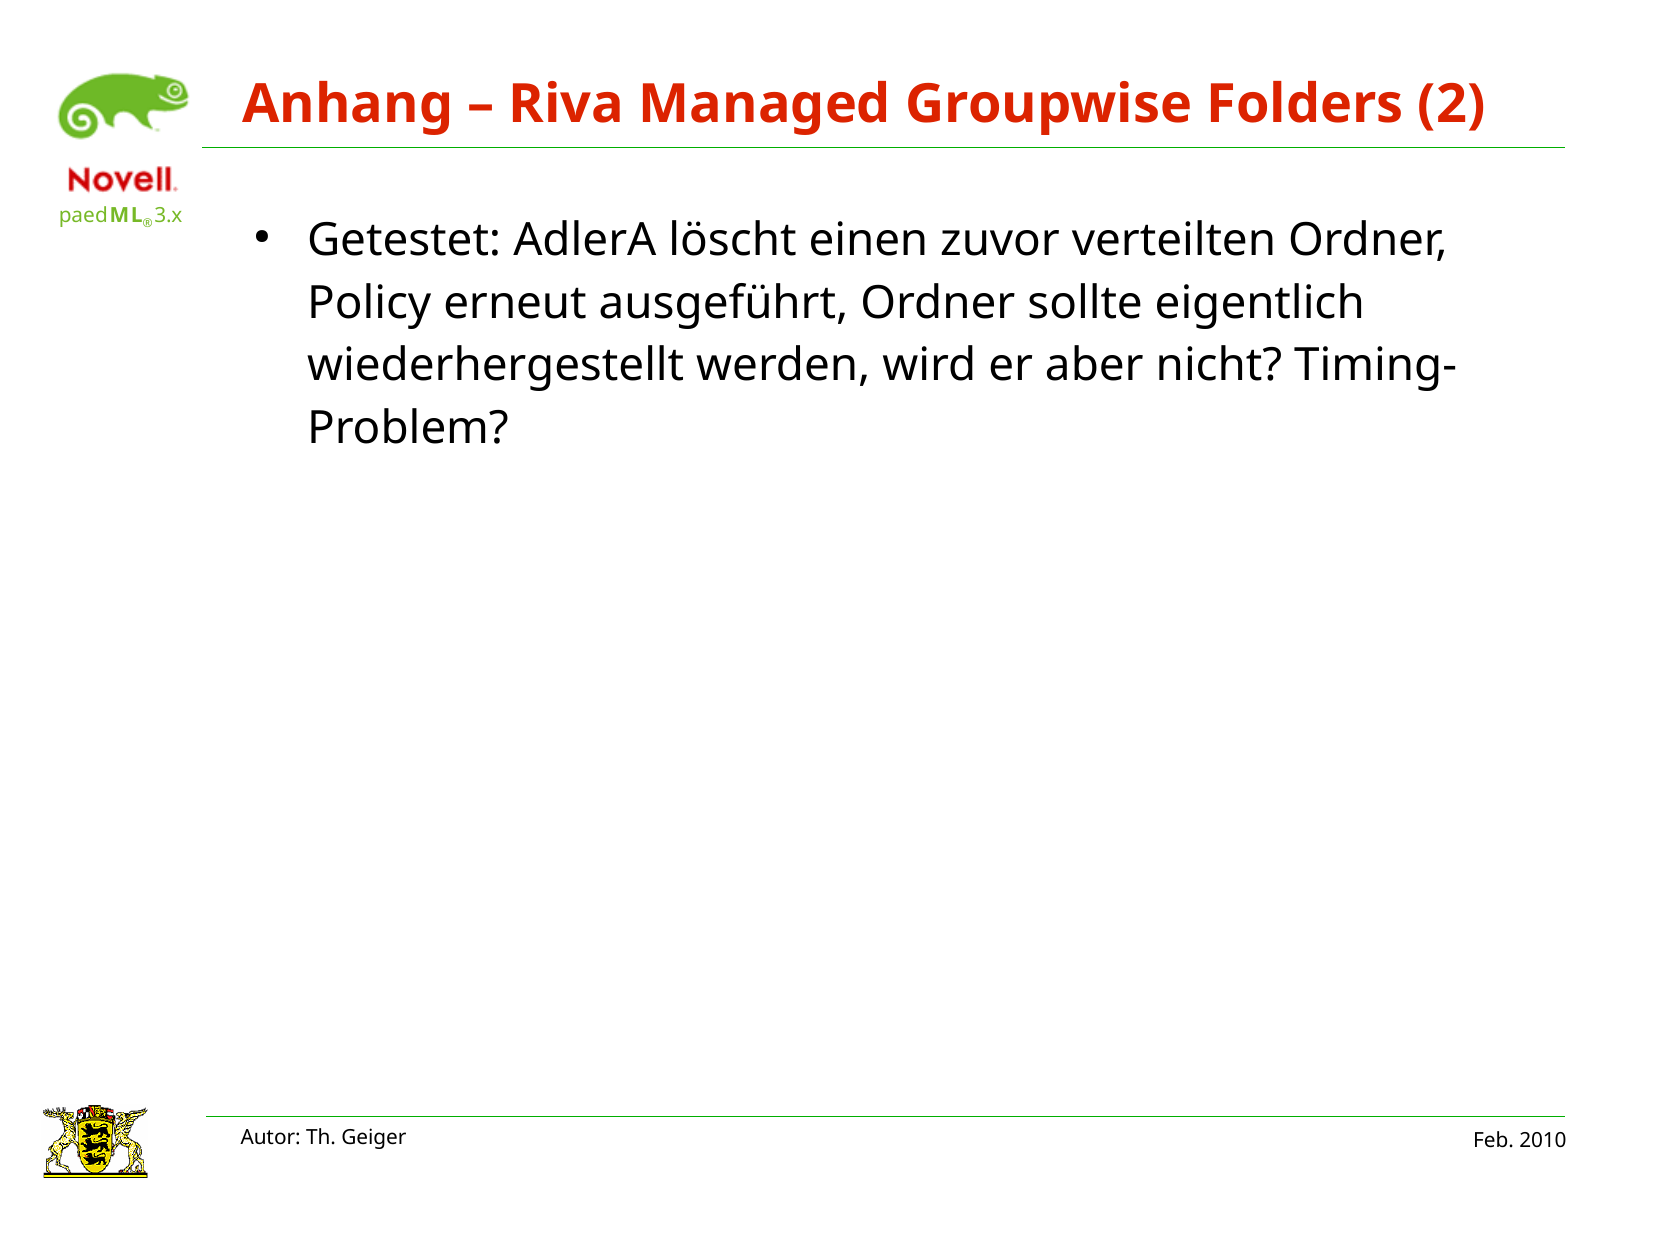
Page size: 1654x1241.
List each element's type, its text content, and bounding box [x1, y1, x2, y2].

picture [44, 56, 202, 214]
list Getestet: AdlerA löscht einen zuvor verteilten Ordner, Policy erneut ausgeführt, Ordner sollte eigentlich wiederhergestellt werden, wird er aber nicht? Timing-Problem? [236, 206, 1565, 1049]
title Anhang – Riva Managed Groupwise Folders (2) [242, 68, 1577, 135]
picture [41, 1104, 148, 1180]
